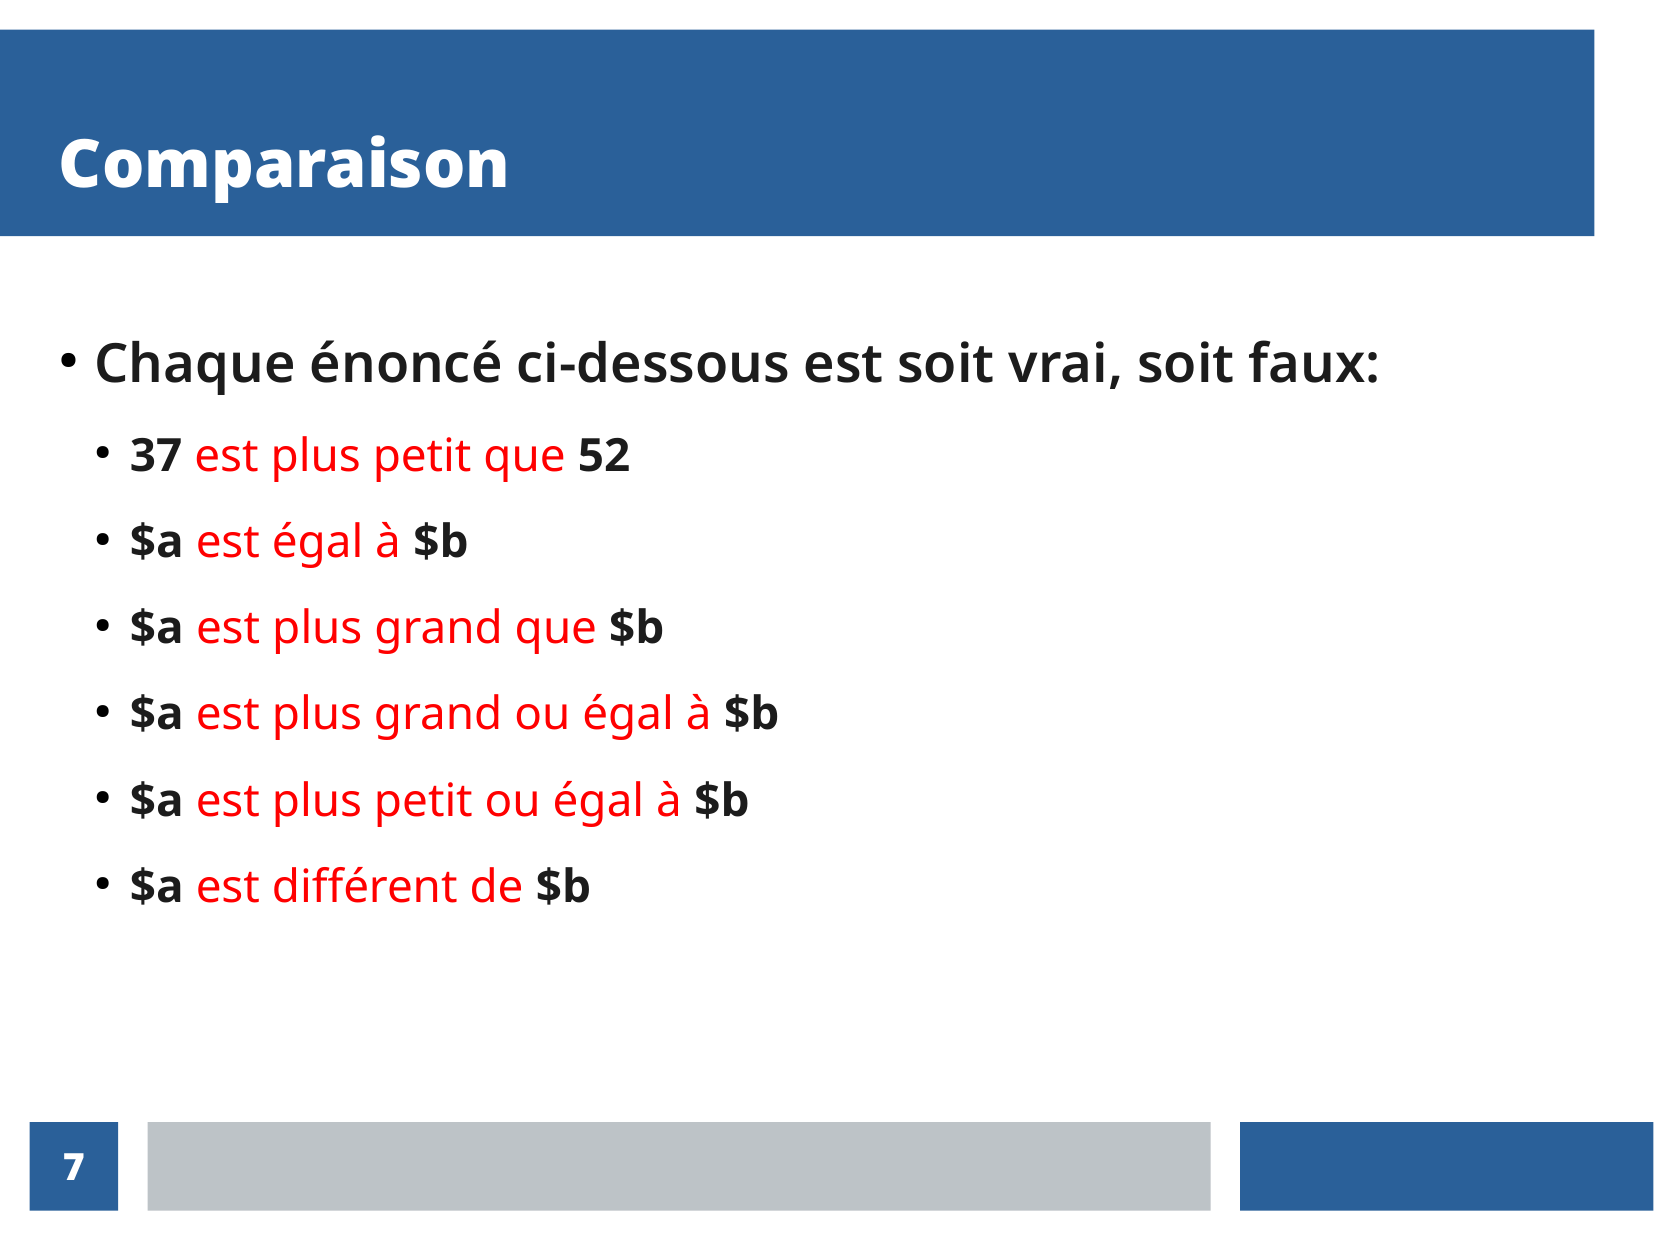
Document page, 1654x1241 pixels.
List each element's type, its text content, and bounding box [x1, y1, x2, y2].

list Chaque énoncé ci-dessous est soit vrai, soit faux: 37 est plus petit que 52 $a est égal à $b $a est plus grand que $b $a est plus grand ou égal à $b $a est plus petit ou égal à $b $a est différent de $b [59, 324, 1565, 1093]
title Comparaison [59, 59, 1595, 207]
